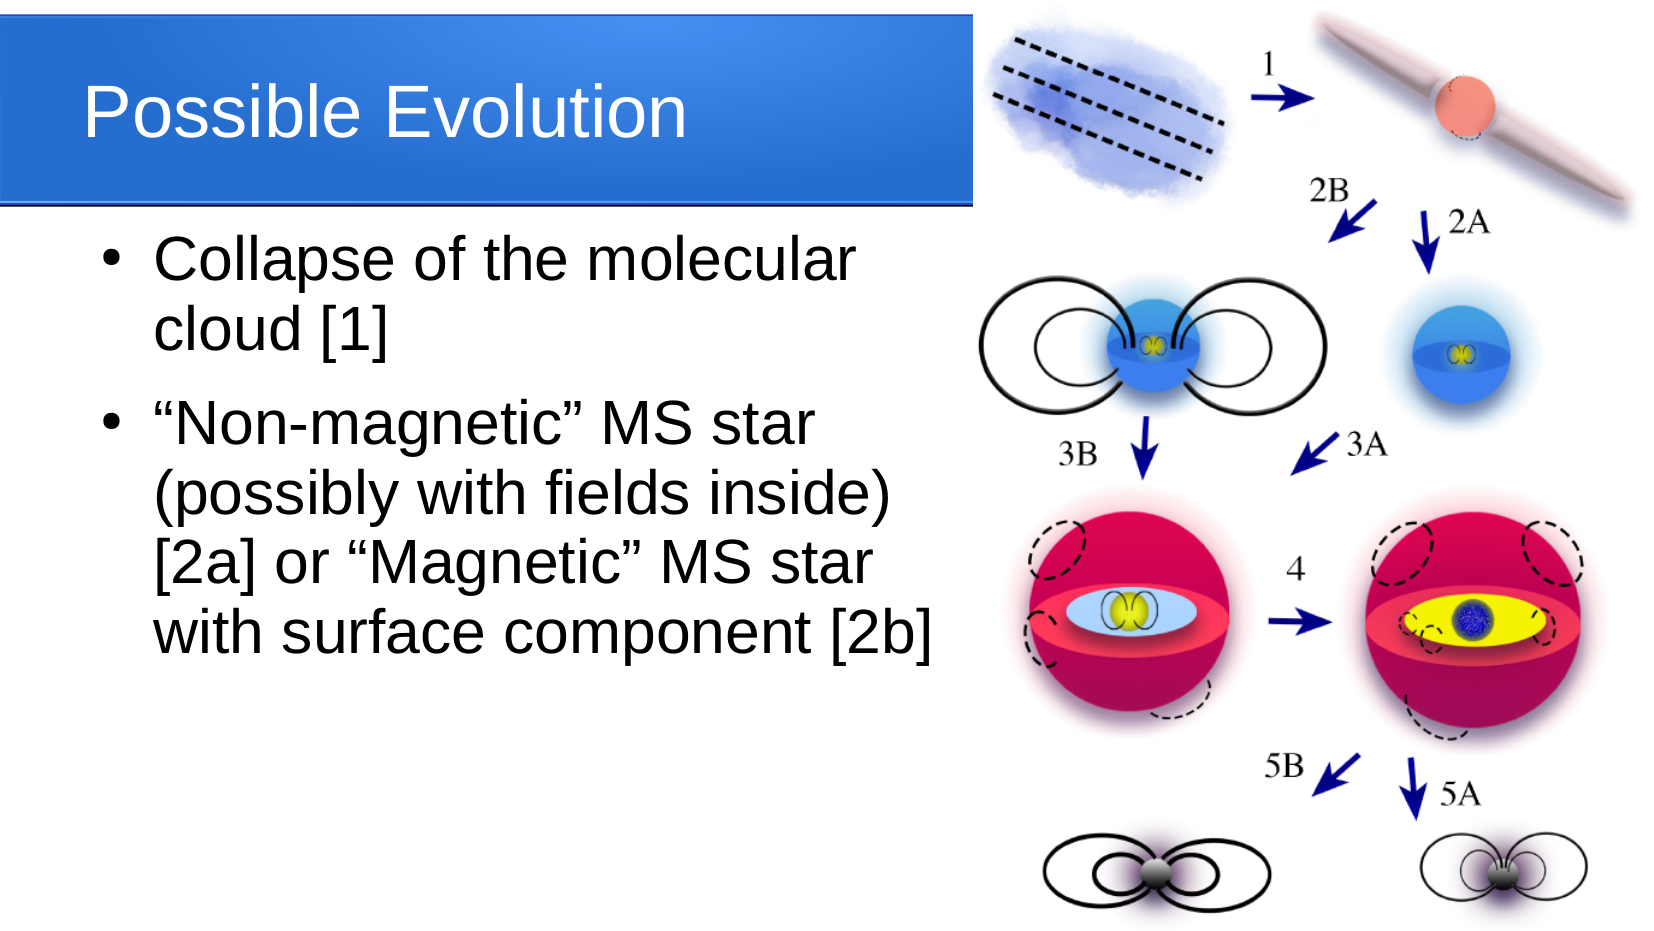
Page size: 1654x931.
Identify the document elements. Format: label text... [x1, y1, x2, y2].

list Collapse of the molecular cloud [1] “Non-magnetic” MS star (possibly with fields inside) [2a] or “Magnetic” MS star with surface component [2b] [82, 224, 961, 764]
picture [973, 5, 1654, 931]
title Possible Evolution [82, 35, 973, 189]
